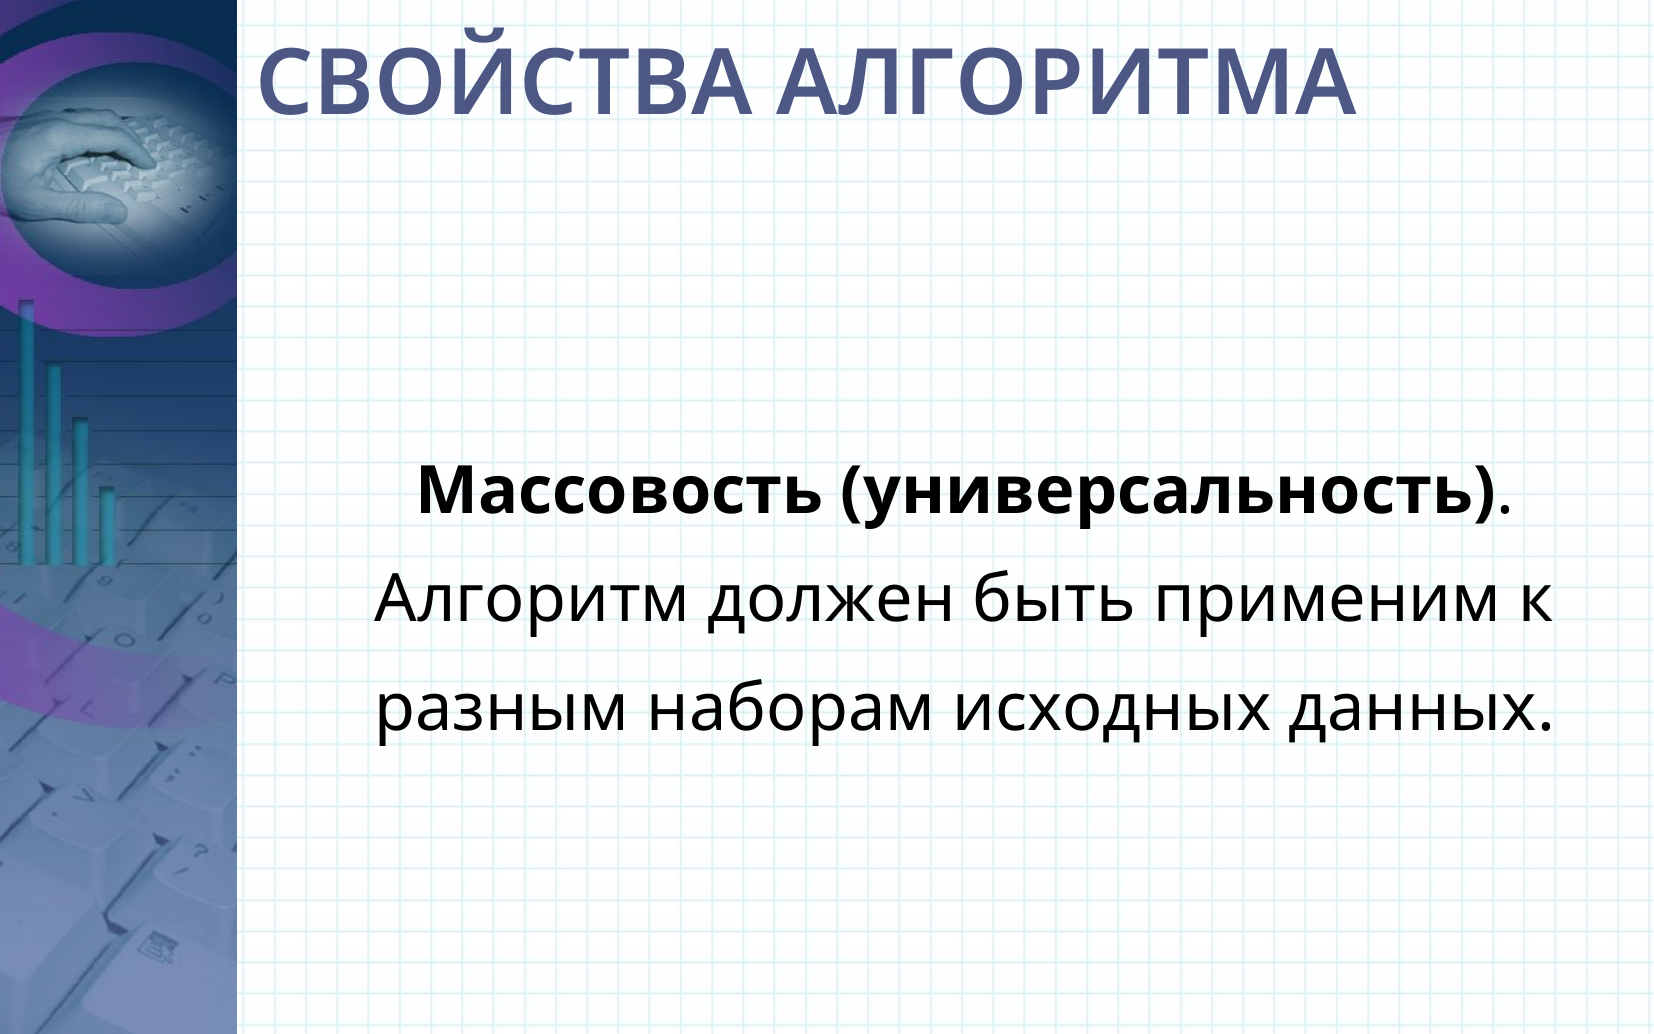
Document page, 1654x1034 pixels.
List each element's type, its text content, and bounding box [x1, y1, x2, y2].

title СВОЙСТВА АЛГОРИТМА [254, 0, 1640, 165]
picture [0, 0, 1654, 1034]
subtitle Массовость (универсальность). Алгоритм должен быть применим к разным наборам исходных данных. [254, 287, 1640, 887]
